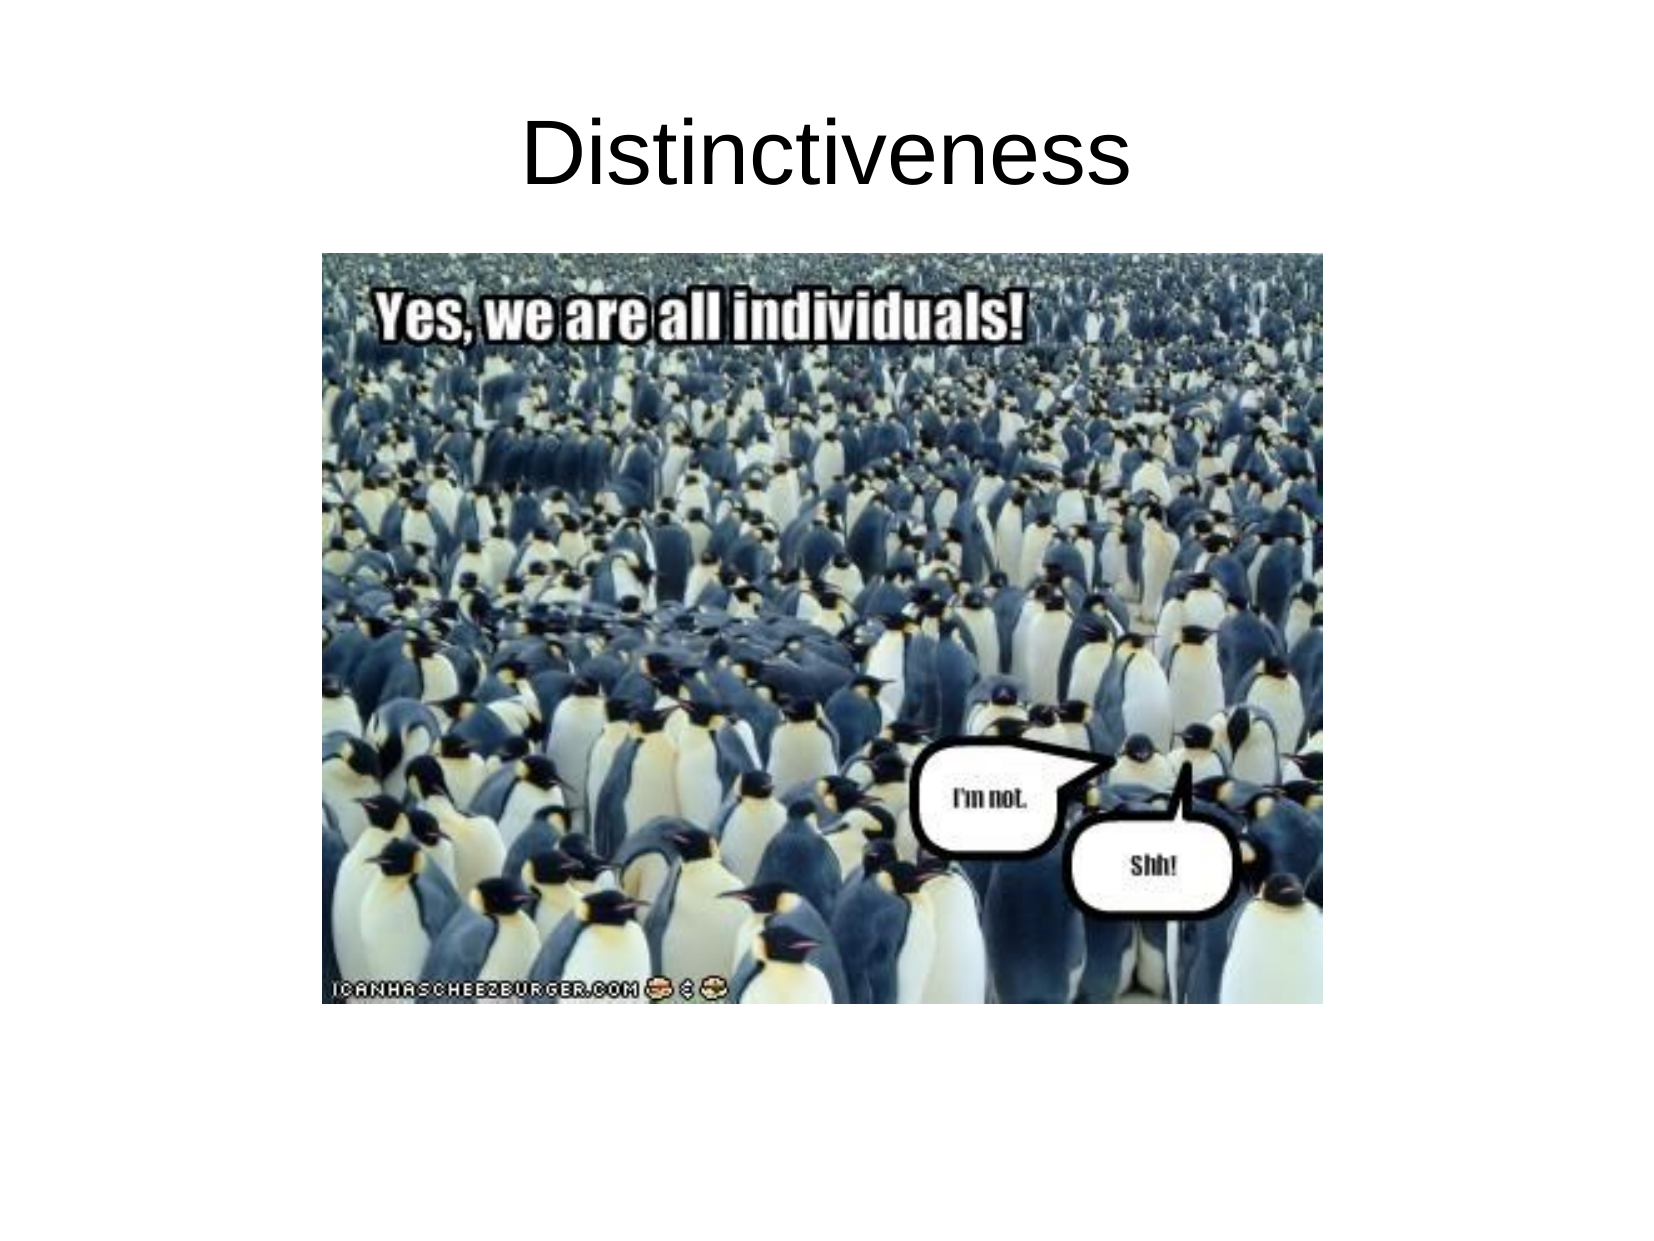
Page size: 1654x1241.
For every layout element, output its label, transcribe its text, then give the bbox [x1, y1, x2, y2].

picture [322, 253, 1323, 1004]
title Distinctiveness [82, 49, 1571, 257]
